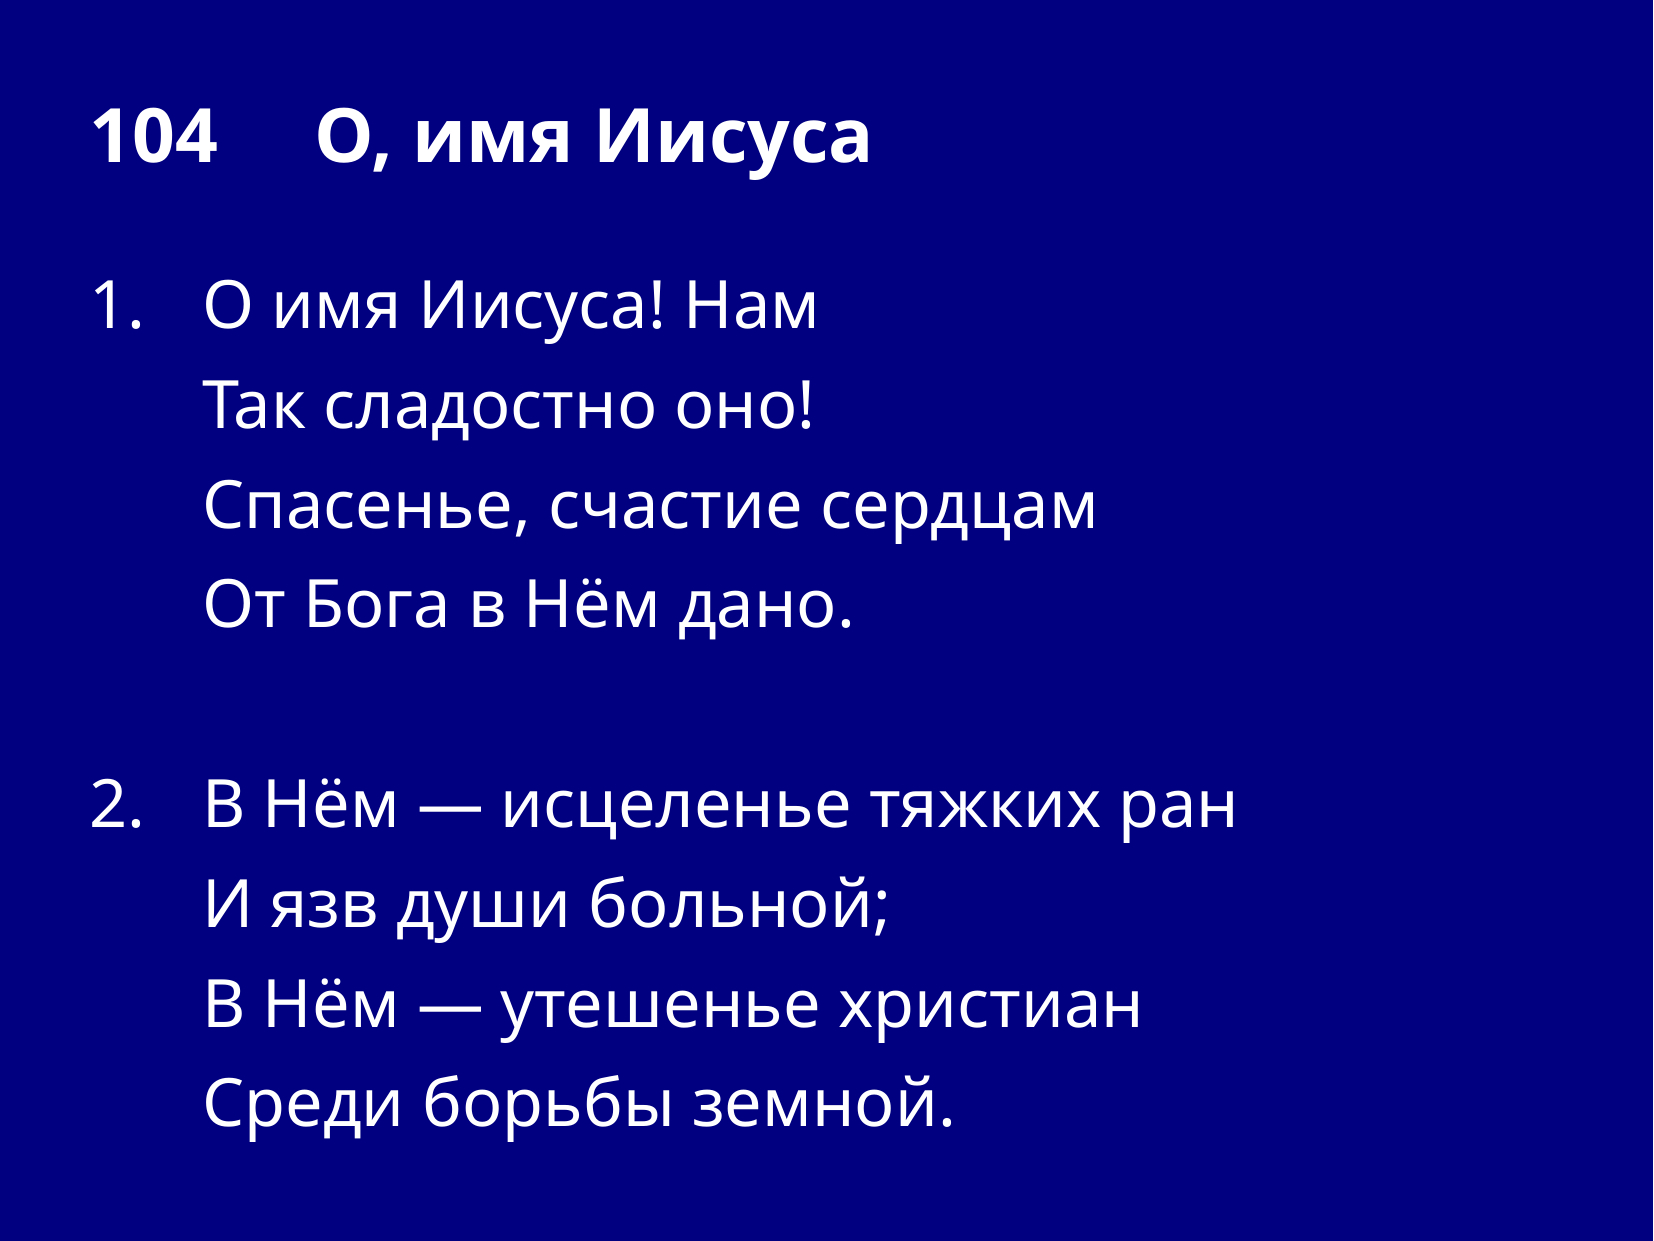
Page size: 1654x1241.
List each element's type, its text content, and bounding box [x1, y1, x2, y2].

text_box 1. О имя Иисуса! Нам Так сладостно оно! Спасенье, счастие сердцам От Бога в Нём дано. 2. В Нём — исцеленье тяжких ран И язв души больной; В Нём — утешенье христиан Среди борьбы земной. [75, 188, 1576, 1163]
text_box 104 О, имя Иисуса [75, 75, 1576, 188]
